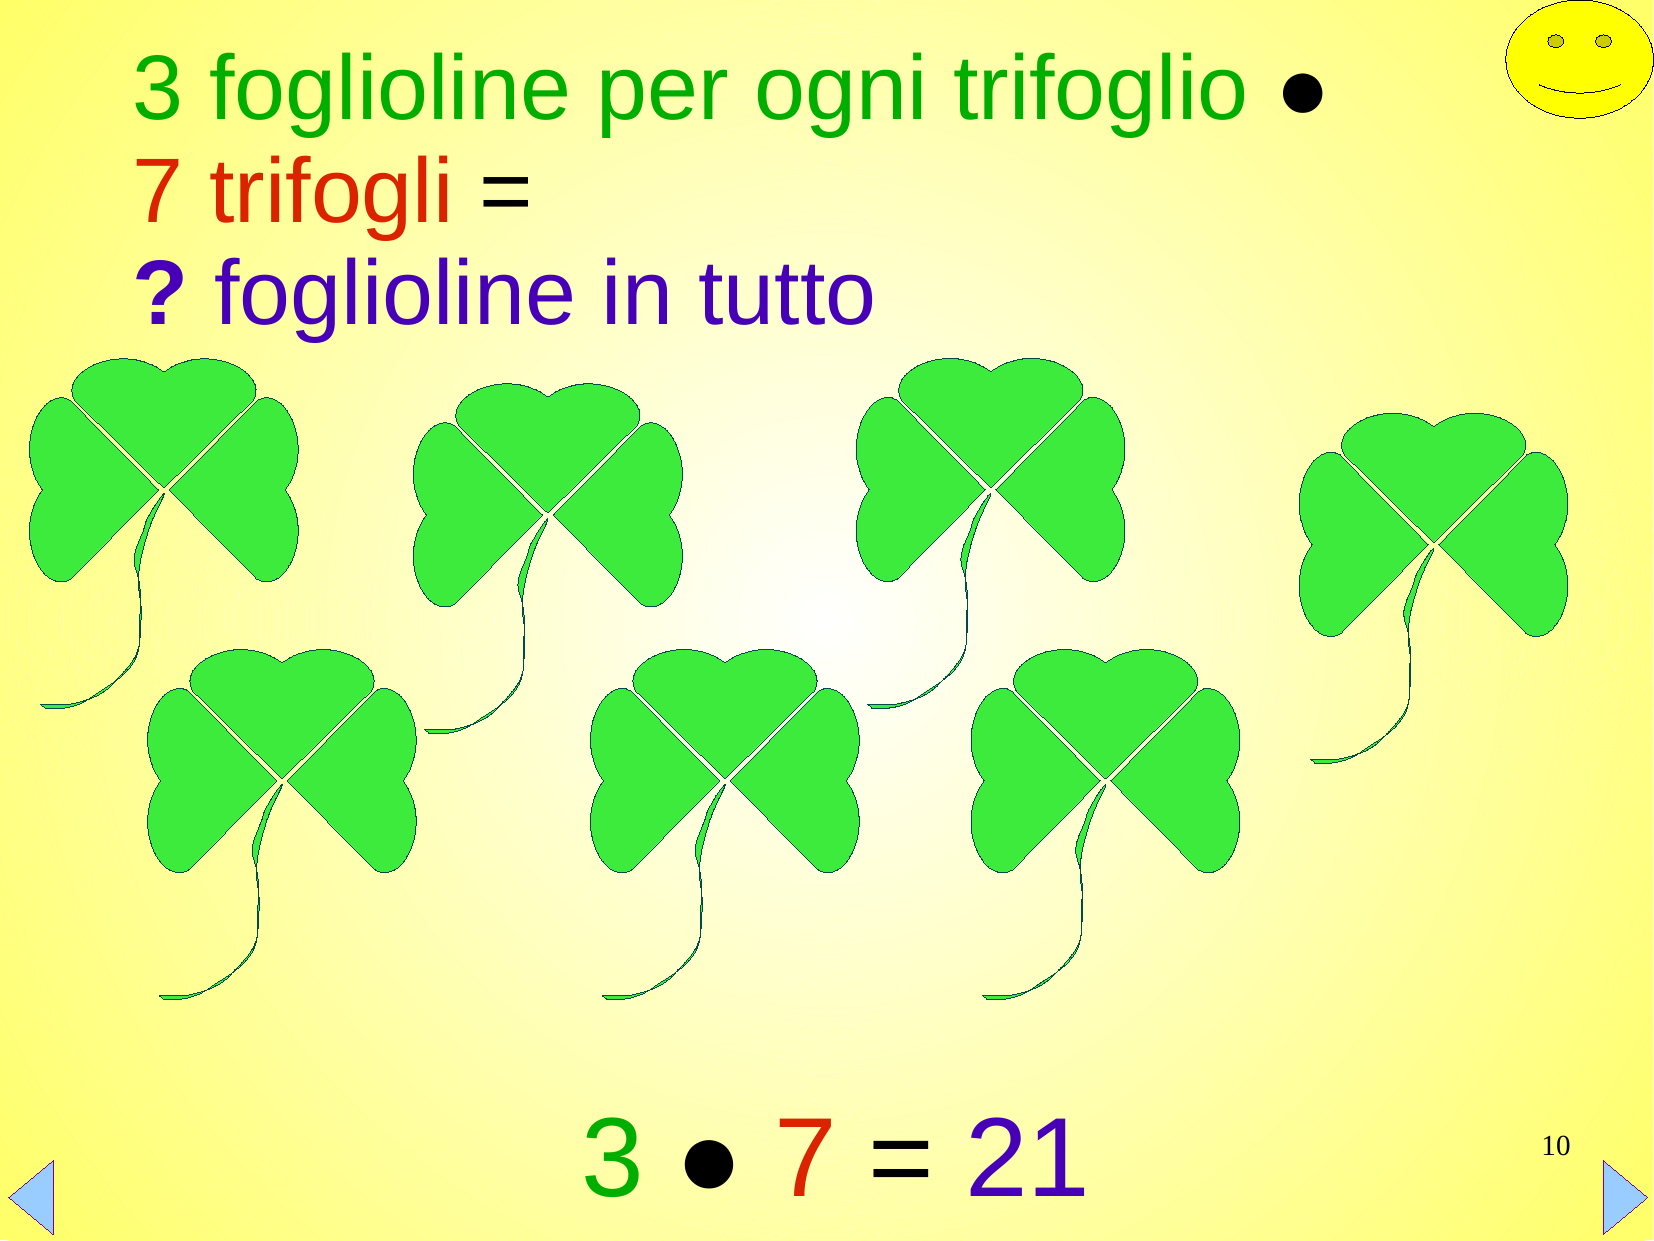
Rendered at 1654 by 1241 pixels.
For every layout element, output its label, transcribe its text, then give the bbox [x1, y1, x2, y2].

text_box [424, 518, 548, 734]
text_box [867, 493, 991, 709]
text_box [982, 784, 1106, 1000]
text_box [995, 397, 1125, 582]
text_box [898, 358, 1083, 488]
text_box [147, 688, 277, 873]
text_box [1603, 1160, 1648, 1235]
text_box [189, 649, 375, 779]
text_box [602, 784, 726, 1000]
text_box [8, 1160, 54, 1235]
text_box [1341, 413, 1526, 543]
text_box [159, 784, 283, 1000]
text_box [553, 422, 683, 607]
text_box [40, 493, 165, 709]
text_box [455, 383, 640, 513]
text_box [169, 397, 299, 582]
text_box [590, 688, 720, 873]
text_box [1438, 452, 1568, 637]
text_box [730, 688, 860, 873]
text_box [287, 688, 417, 873]
text_box [1299, 452, 1429, 637]
text_box [1110, 688, 1240, 873]
text_box [29, 397, 159, 582]
text_box [71, 358, 257, 488]
text_box [971, 688, 1101, 873]
text_box [413, 422, 543, 607]
text_box 3 ● 7 = 21 [566, 1086, 1182, 1228]
text_box [1013, 649, 1198, 779]
text_box [632, 649, 818, 779]
text_box [1505, 0, 1654, 119]
text_box [856, 397, 986, 582]
text_box 3 foglioline per ogni trifoglio ● 7 trifogli = ? foglioline in tutto [118, 29, 1536, 352]
text_box [1310, 548, 1434, 764]
